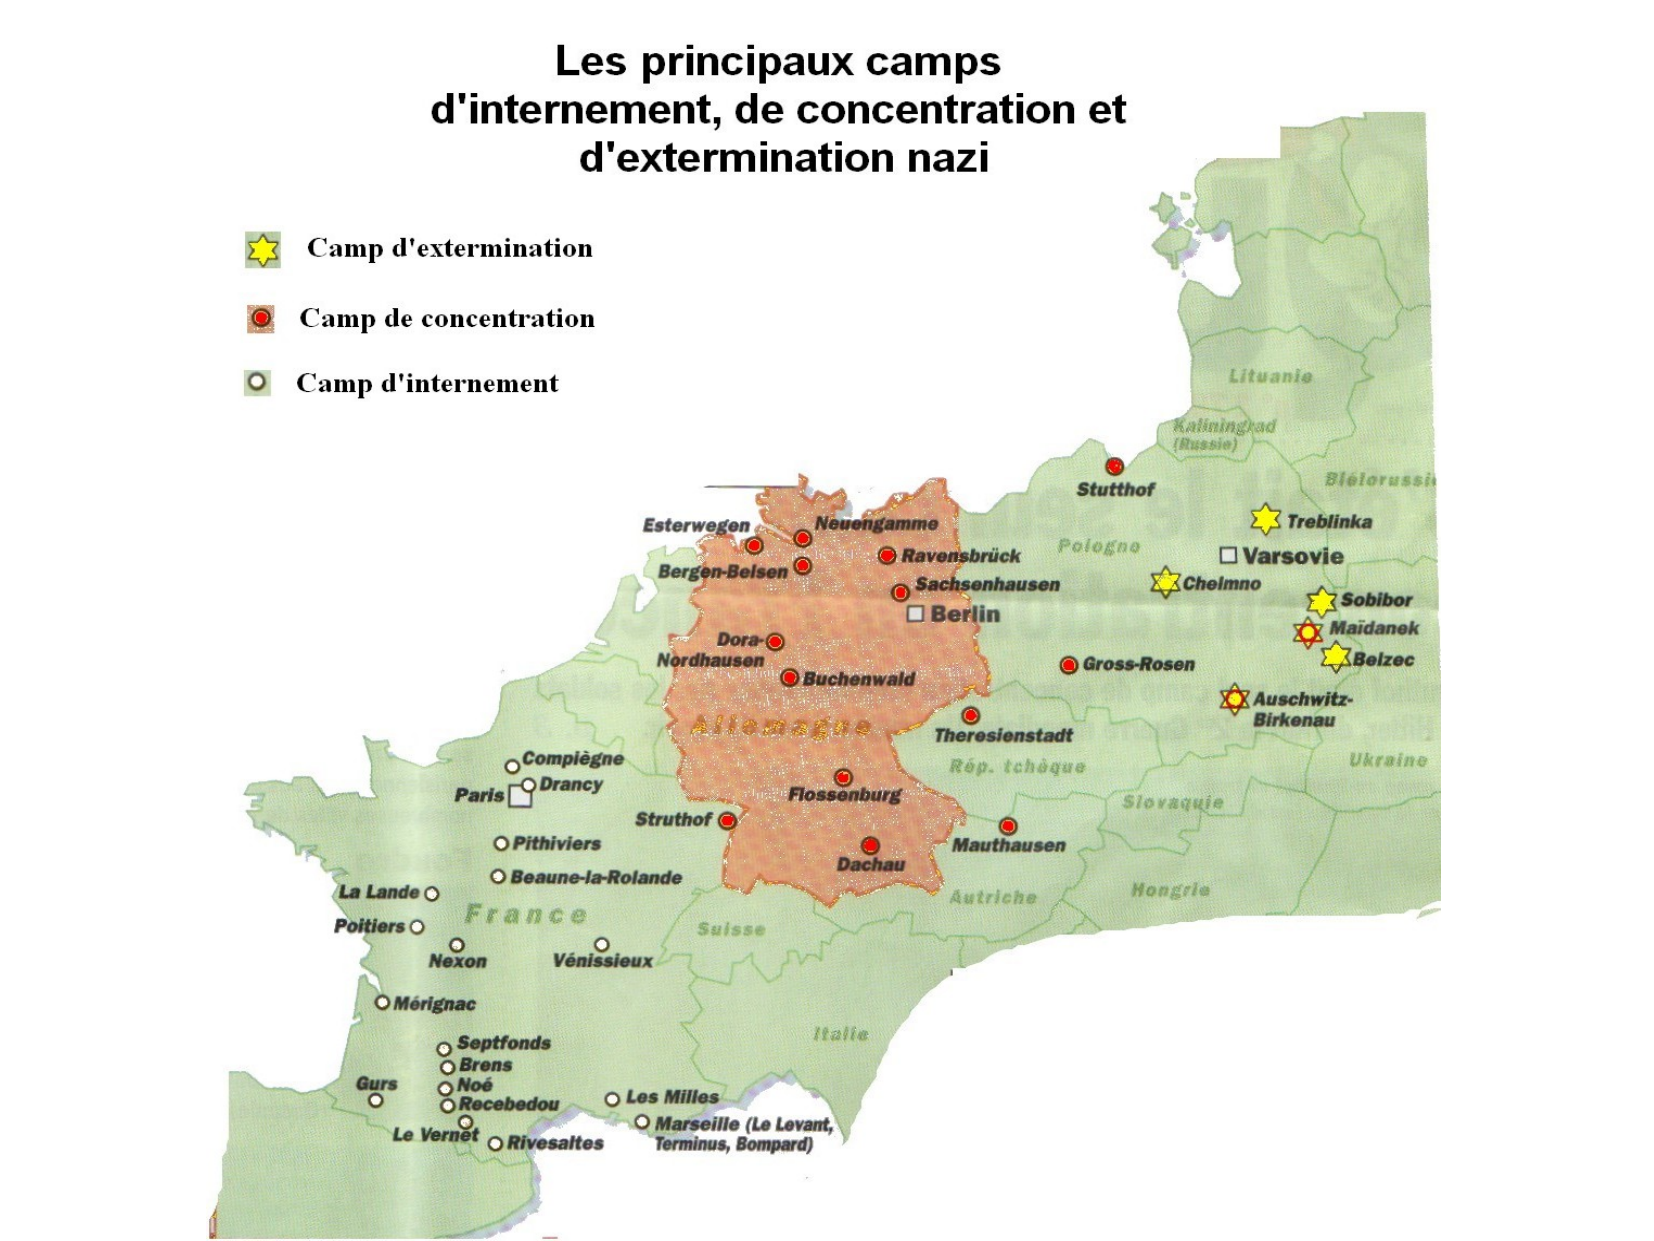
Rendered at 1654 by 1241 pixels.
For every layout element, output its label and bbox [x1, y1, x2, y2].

picture [206, 7, 1441, 1241]
